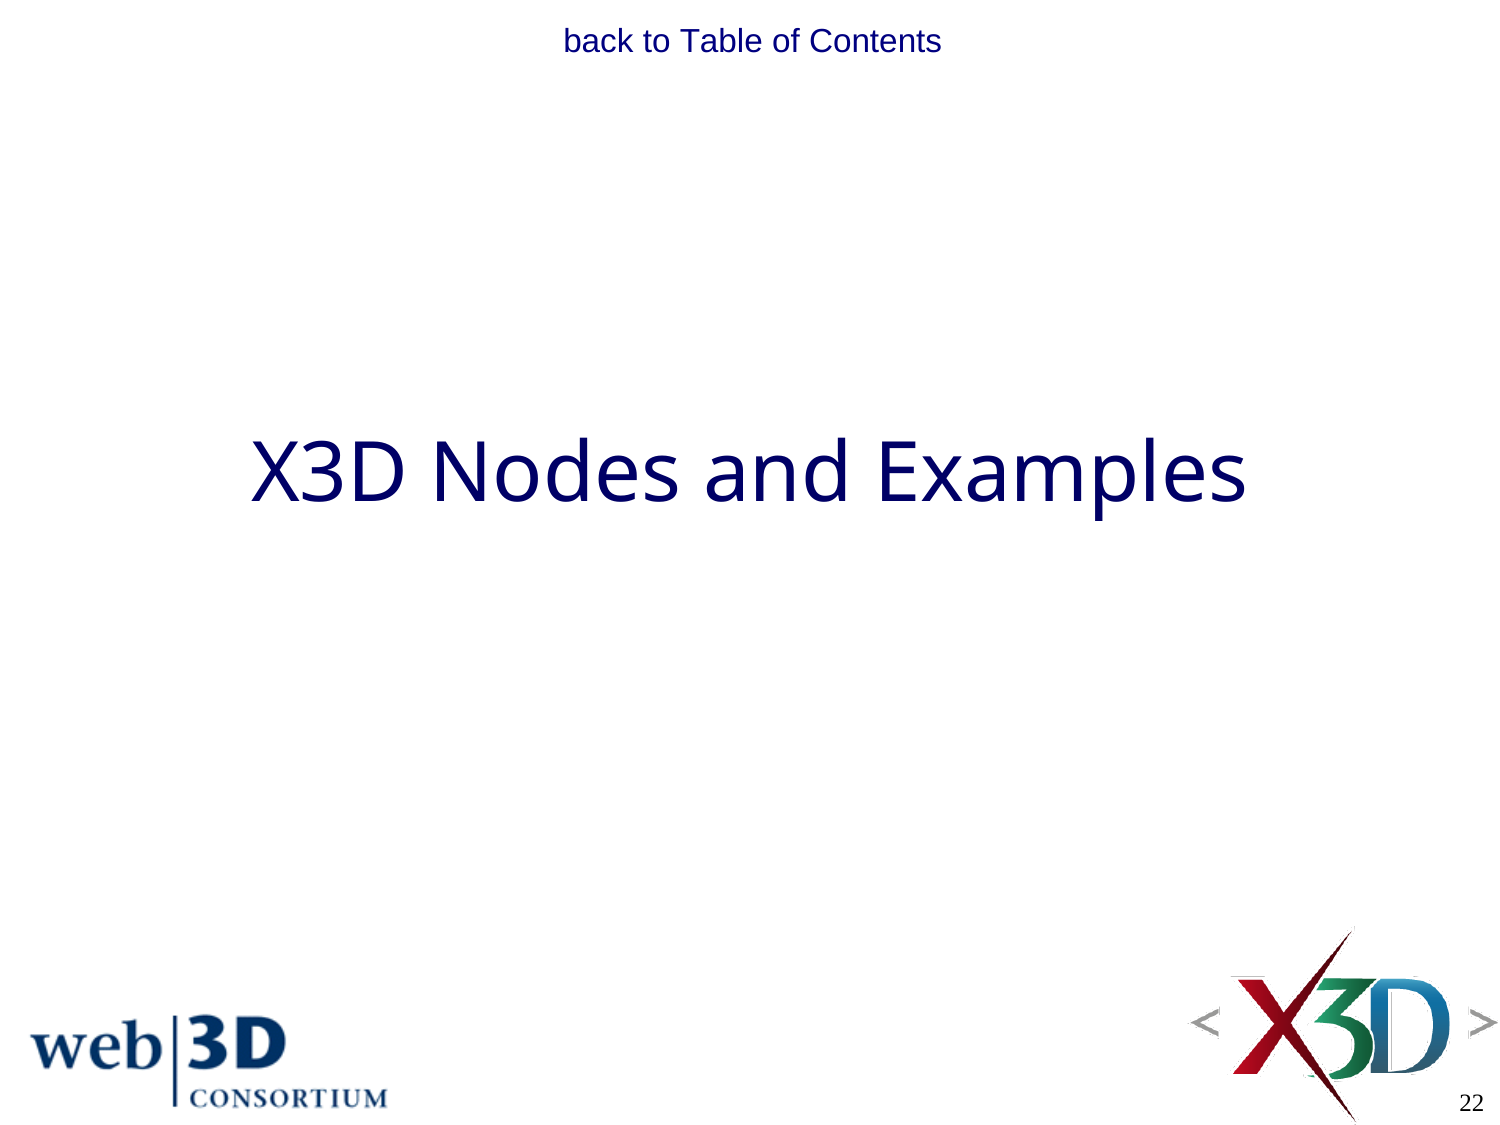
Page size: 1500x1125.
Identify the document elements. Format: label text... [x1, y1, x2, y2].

picture [12, 998, 413, 1118]
text_box back to Table of Contents [548, 14, 958, 68]
picture [1187, 926, 1500, 1125]
title X3D Nodes and Examples [112, 374, 1388, 563]
